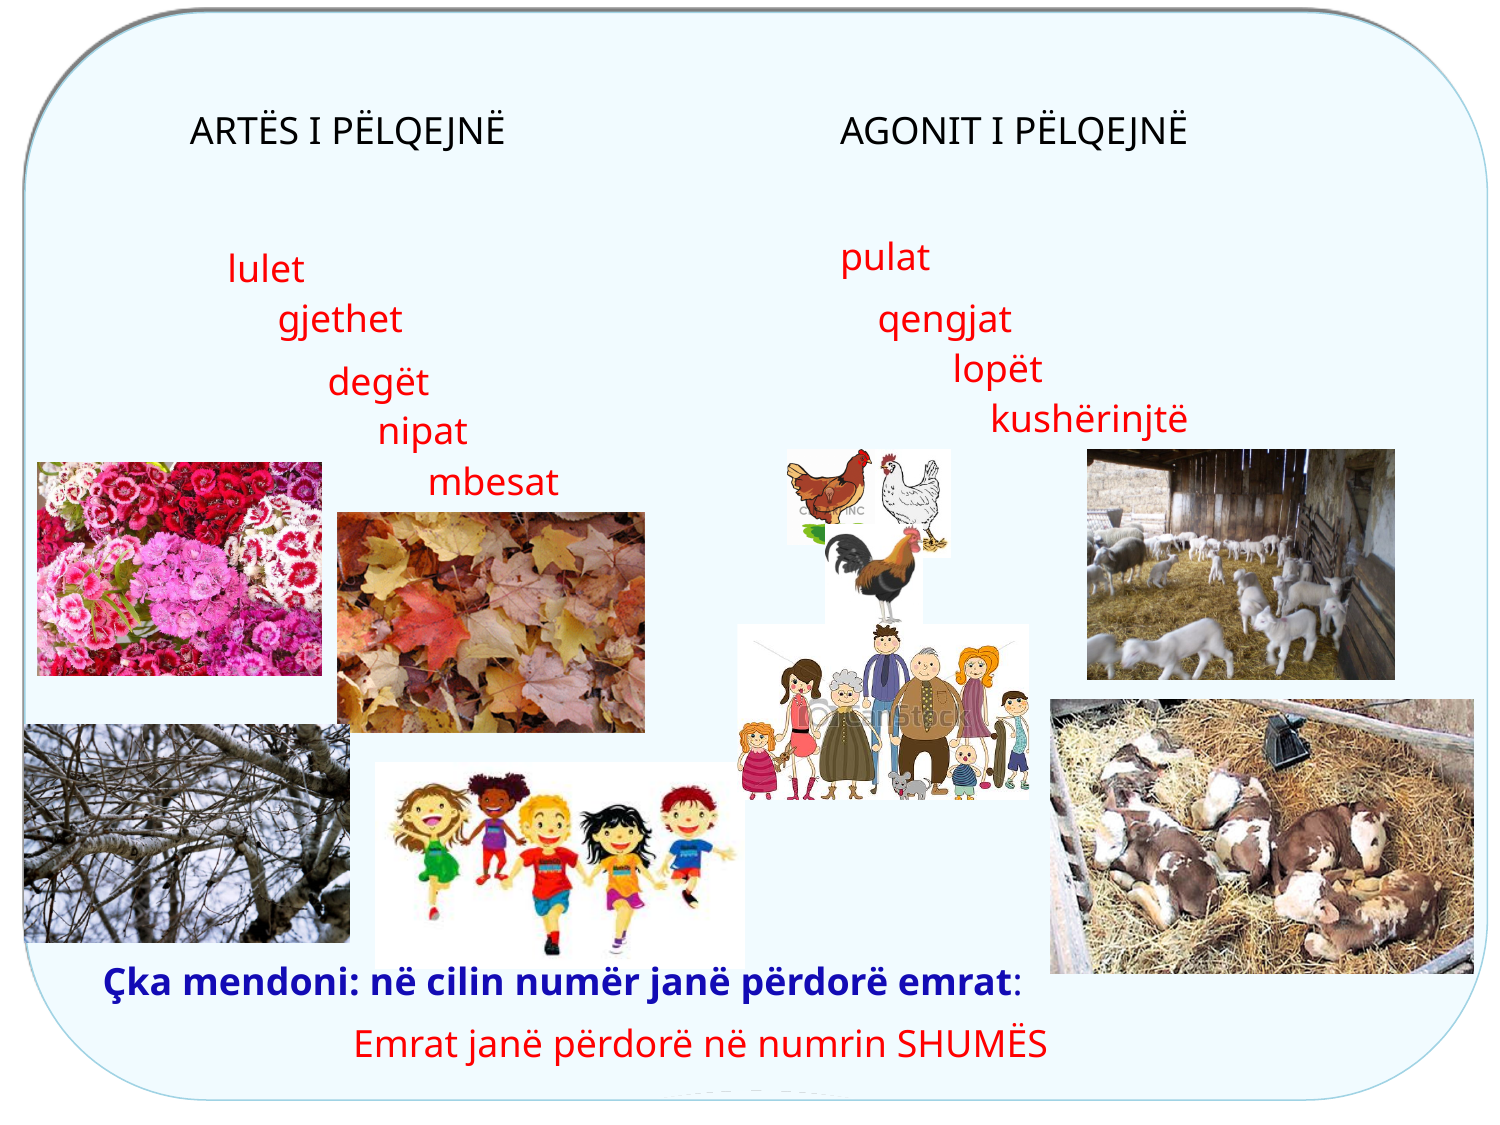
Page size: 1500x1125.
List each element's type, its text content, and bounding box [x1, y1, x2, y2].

text_box lopët [937, 337, 1054, 399]
picture [24, 512, 645, 943]
text_box qengjat [862, 287, 1016, 349]
picture [1050, 699, 1474, 974]
picture [375, 449, 1030, 950]
text_box degët [312, 350, 436, 411]
text_box gjethet [262, 287, 406, 349]
text_box kushërinjtë [975, 387, 1194, 449]
picture [1087, 449, 1395, 681]
text_box AGONIT I PËLQEJNË [825, 99, 1233, 161]
text_box [24, 12, 1488, 1101]
text_box lulet [212, 237, 319, 299]
picture [37, 462, 322, 676]
text_box pulat [825, 224, 944, 286]
text_box Emrat janë përdorë në numrin SHUMËS [162, 1012, 1076, 1074]
text_box Çka mendoni: në cilin numër janë përdorë emrat: [87, 950, 969, 1011]
text_box mbesat [412, 450, 563, 511]
text_box nipat [362, 399, 481, 461]
text_box ARTËS I PËLQEJNË [174, 99, 548, 161]
